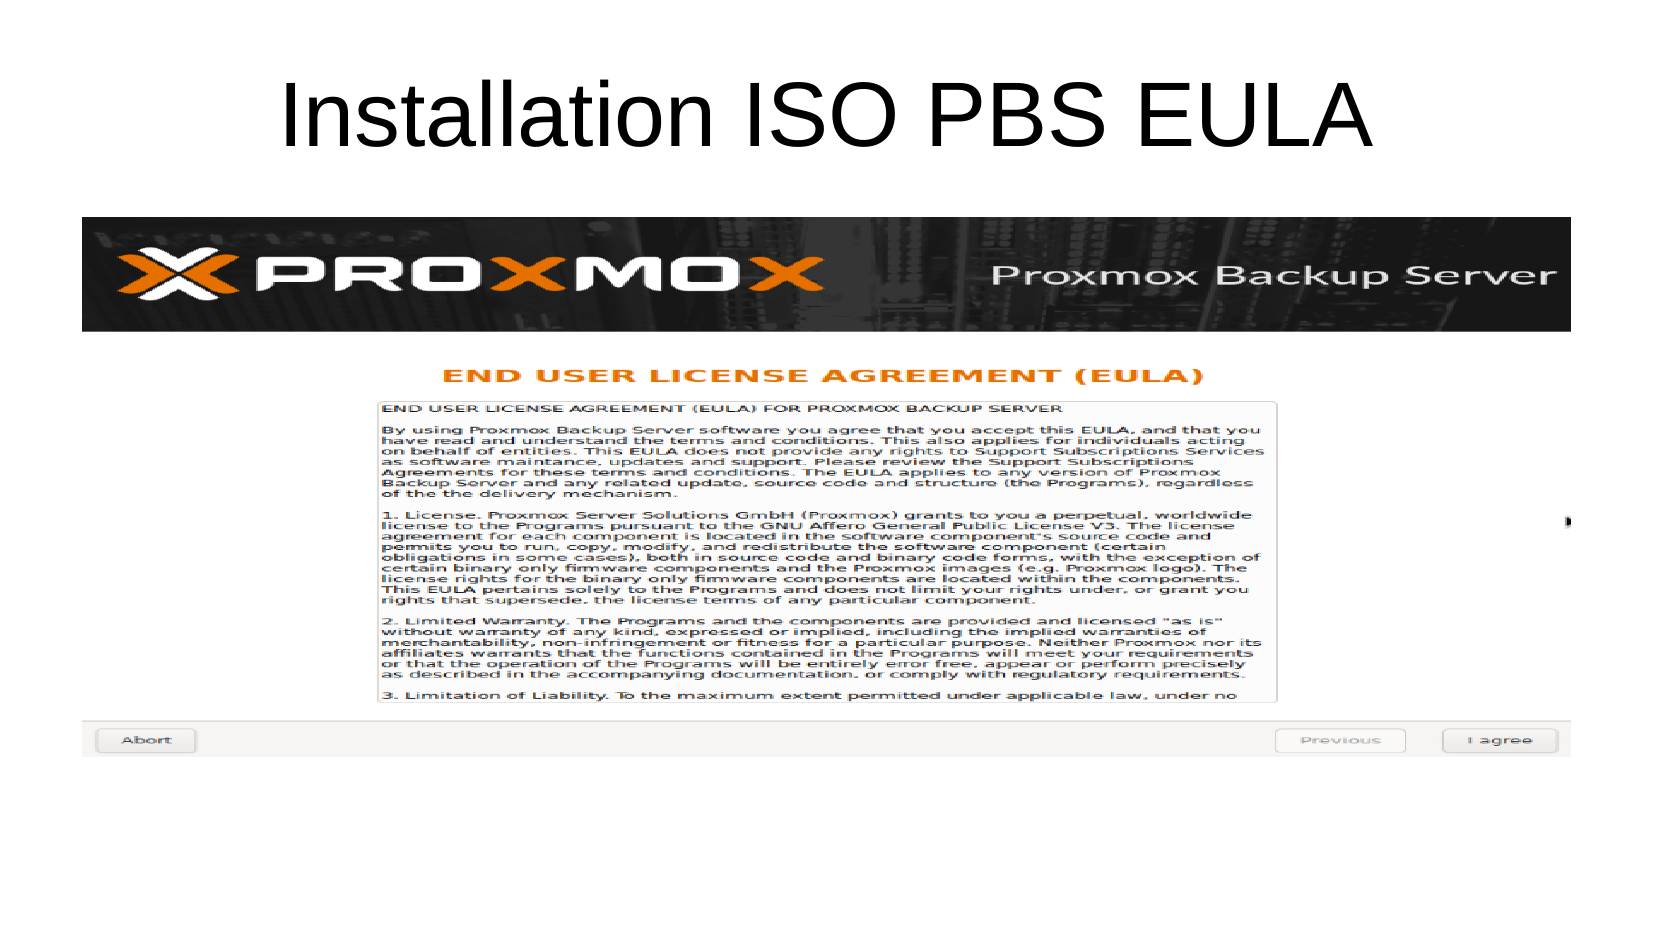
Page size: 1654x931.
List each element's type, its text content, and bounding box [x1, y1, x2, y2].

title Installation ISO PBS EULA [82, 37, 1571, 193]
picture [82, 217, 1571, 758]
